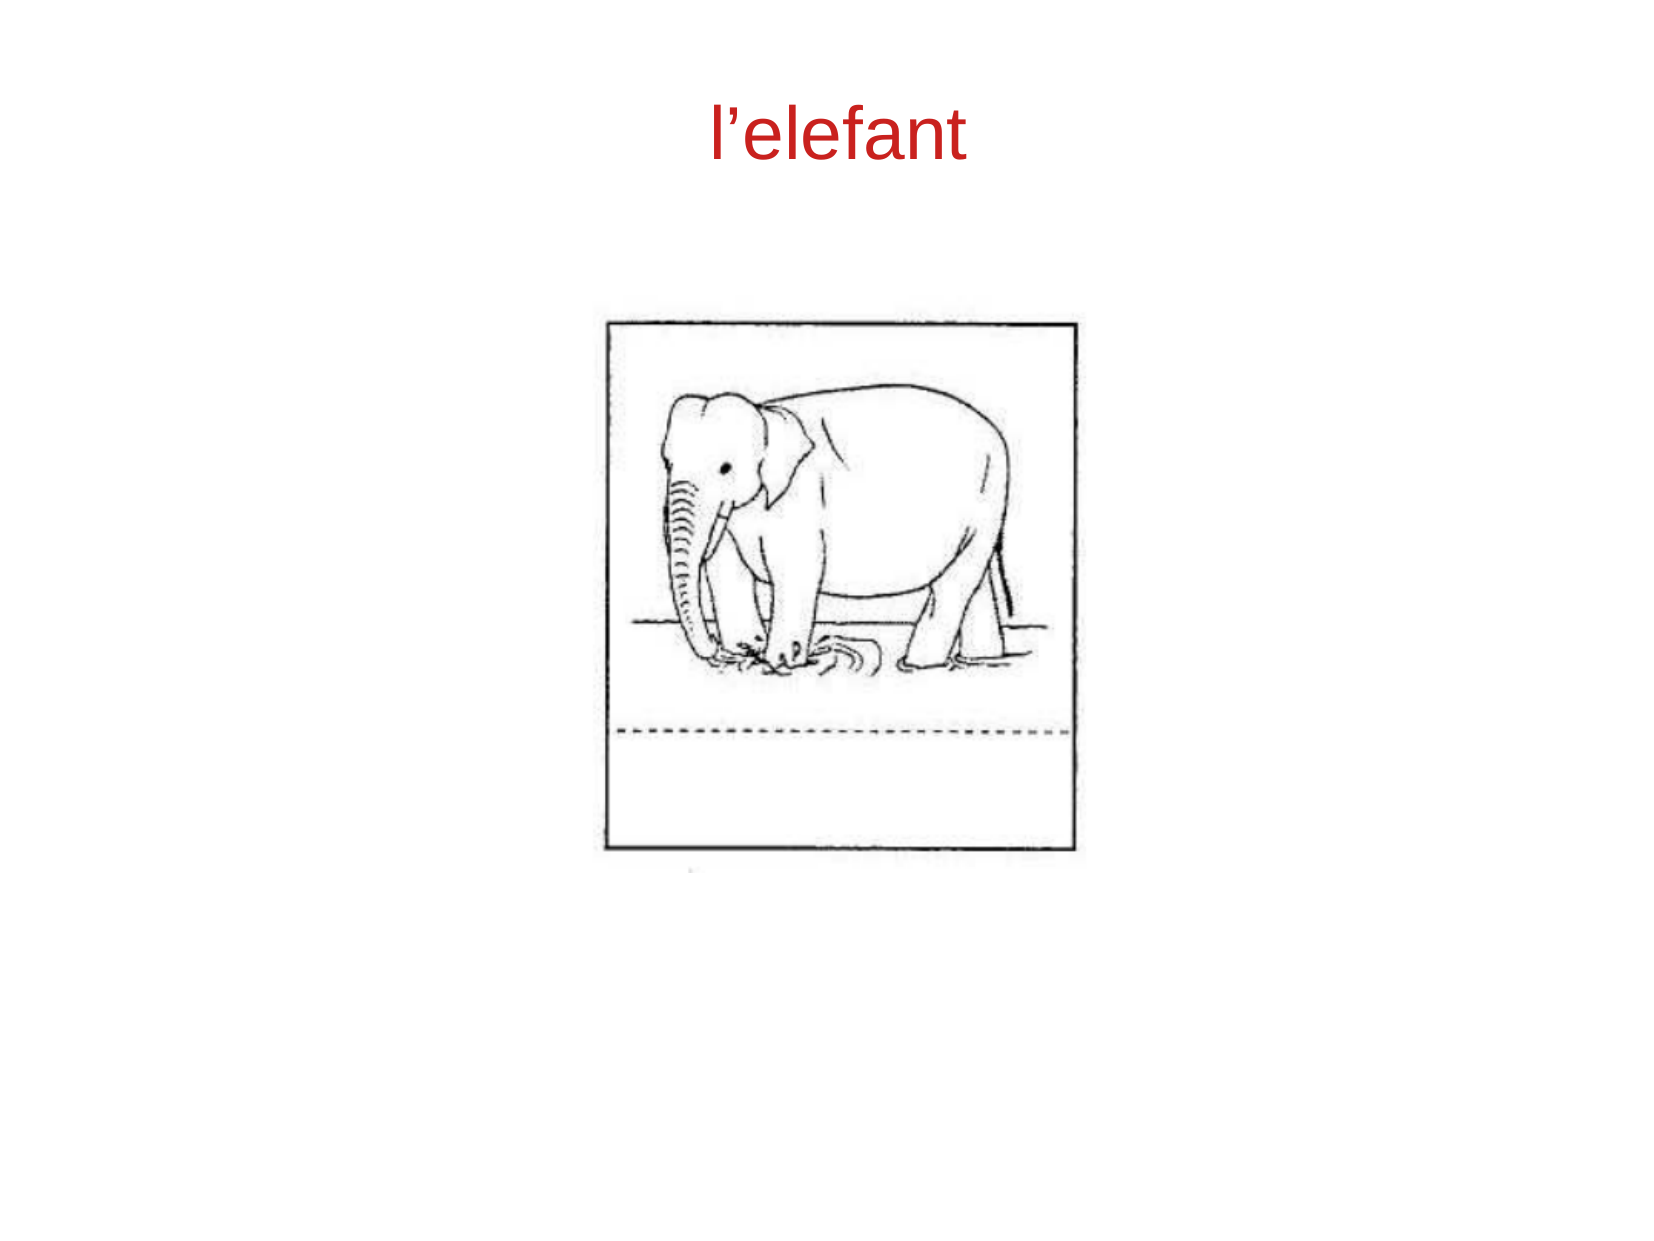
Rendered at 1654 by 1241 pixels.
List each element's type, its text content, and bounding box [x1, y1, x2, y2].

text_box l’elefant [389, 58, 1288, 201]
picture [581, 291, 1094, 873]
